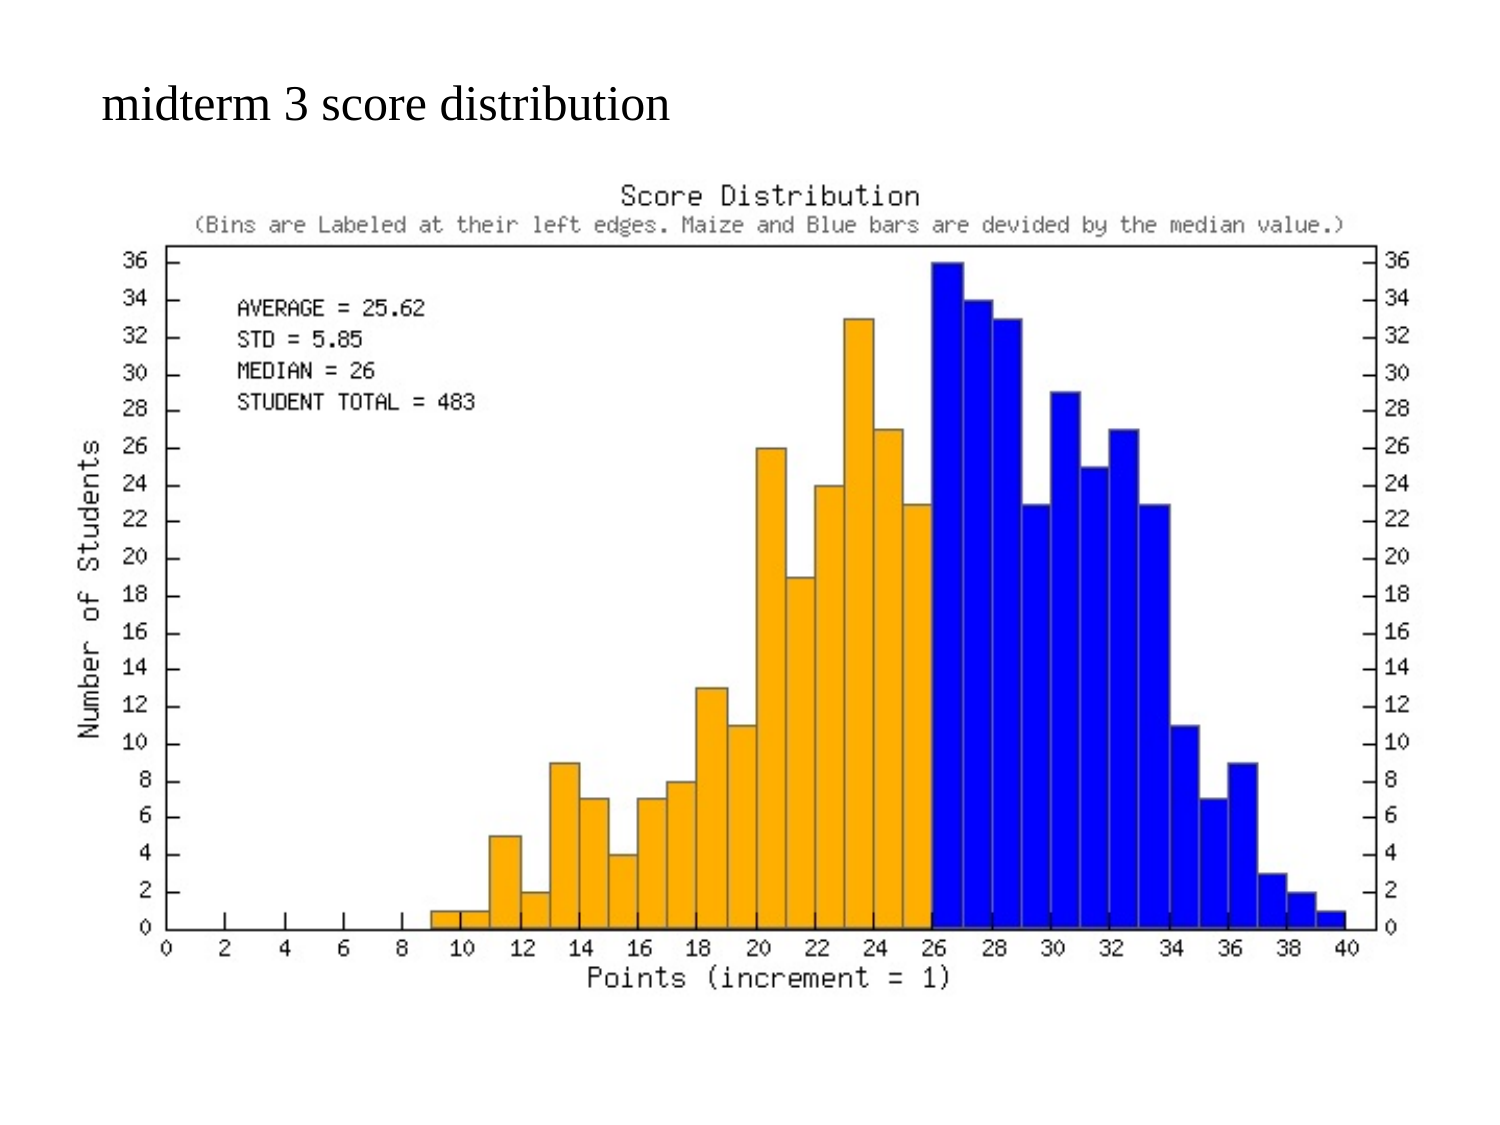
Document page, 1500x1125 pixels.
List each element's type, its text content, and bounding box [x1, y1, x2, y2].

text_box midterm 3 score distribution [86, 62, 687, 138]
picture [72, 179, 1428, 1013]
